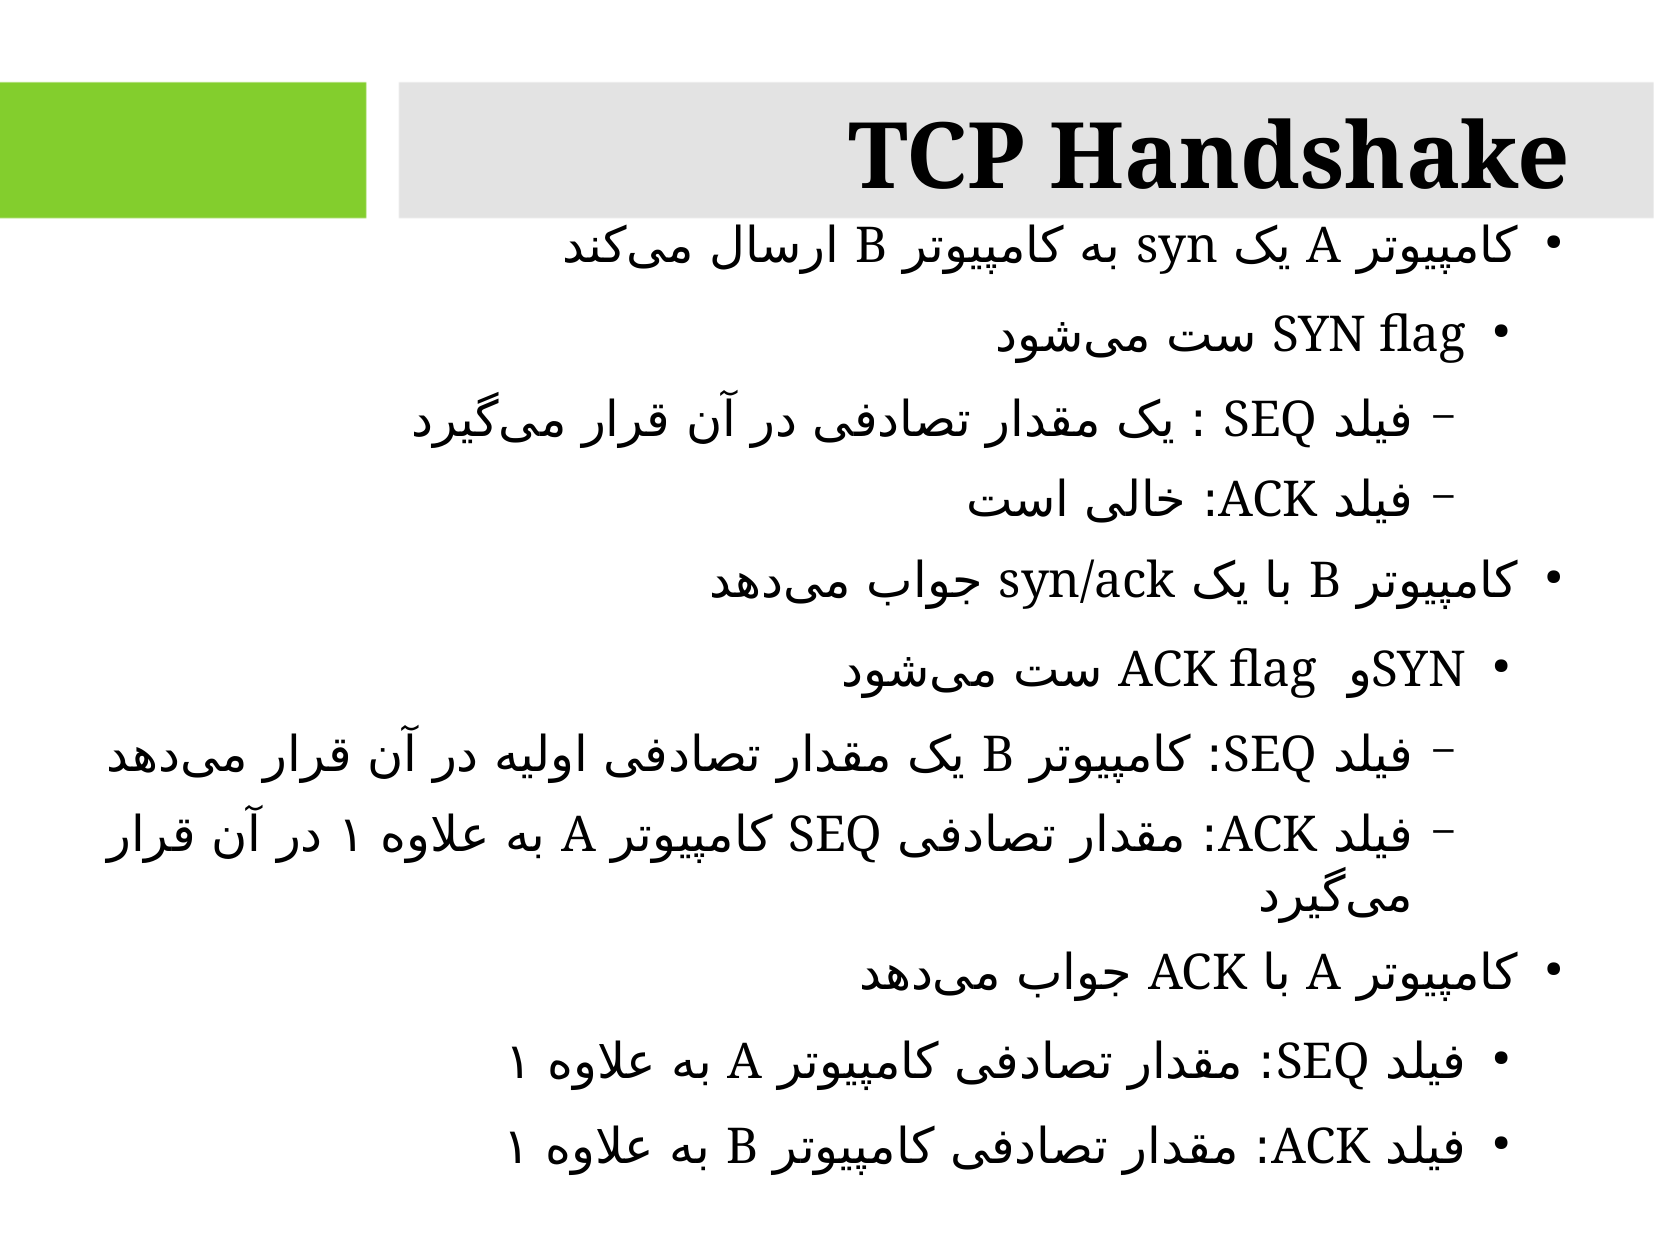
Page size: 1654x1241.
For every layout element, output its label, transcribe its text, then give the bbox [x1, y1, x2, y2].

title TCP Handshake [82, 49, 1571, 210]
list کامپیوتر A یک syn به کامپیوتر B ارسال می‌کند SYN flag ست می‌شود فیلد SEQ : یک مقدار تصادفی در آن قرار می‌گیرد فیلد ACK: خالی است کامپیوتر B با یک syn/ack جواب می‌دهد SYNو ACK flag ست می‌شود فیلد SEQ: کامپیوتر B یک مقدار تصادفی اولیه در آن قرار می‌دهد فیلد ACK: مقدار تصادفی SEQ کامپیوتر A به علاوه ۱ در آن قرار می‌گیرد کامپیوتر A با ACK جواب می‌دهد فیلد SEQ: مقدار تصادفی کامپیوتر A به علاوه ۱ فیلد ACK: مقدار تصادفی کامپیوتر B به علاوه ۱ [82, 210, 1571, 1182]
picture [0, 0, 1654, 1241]
